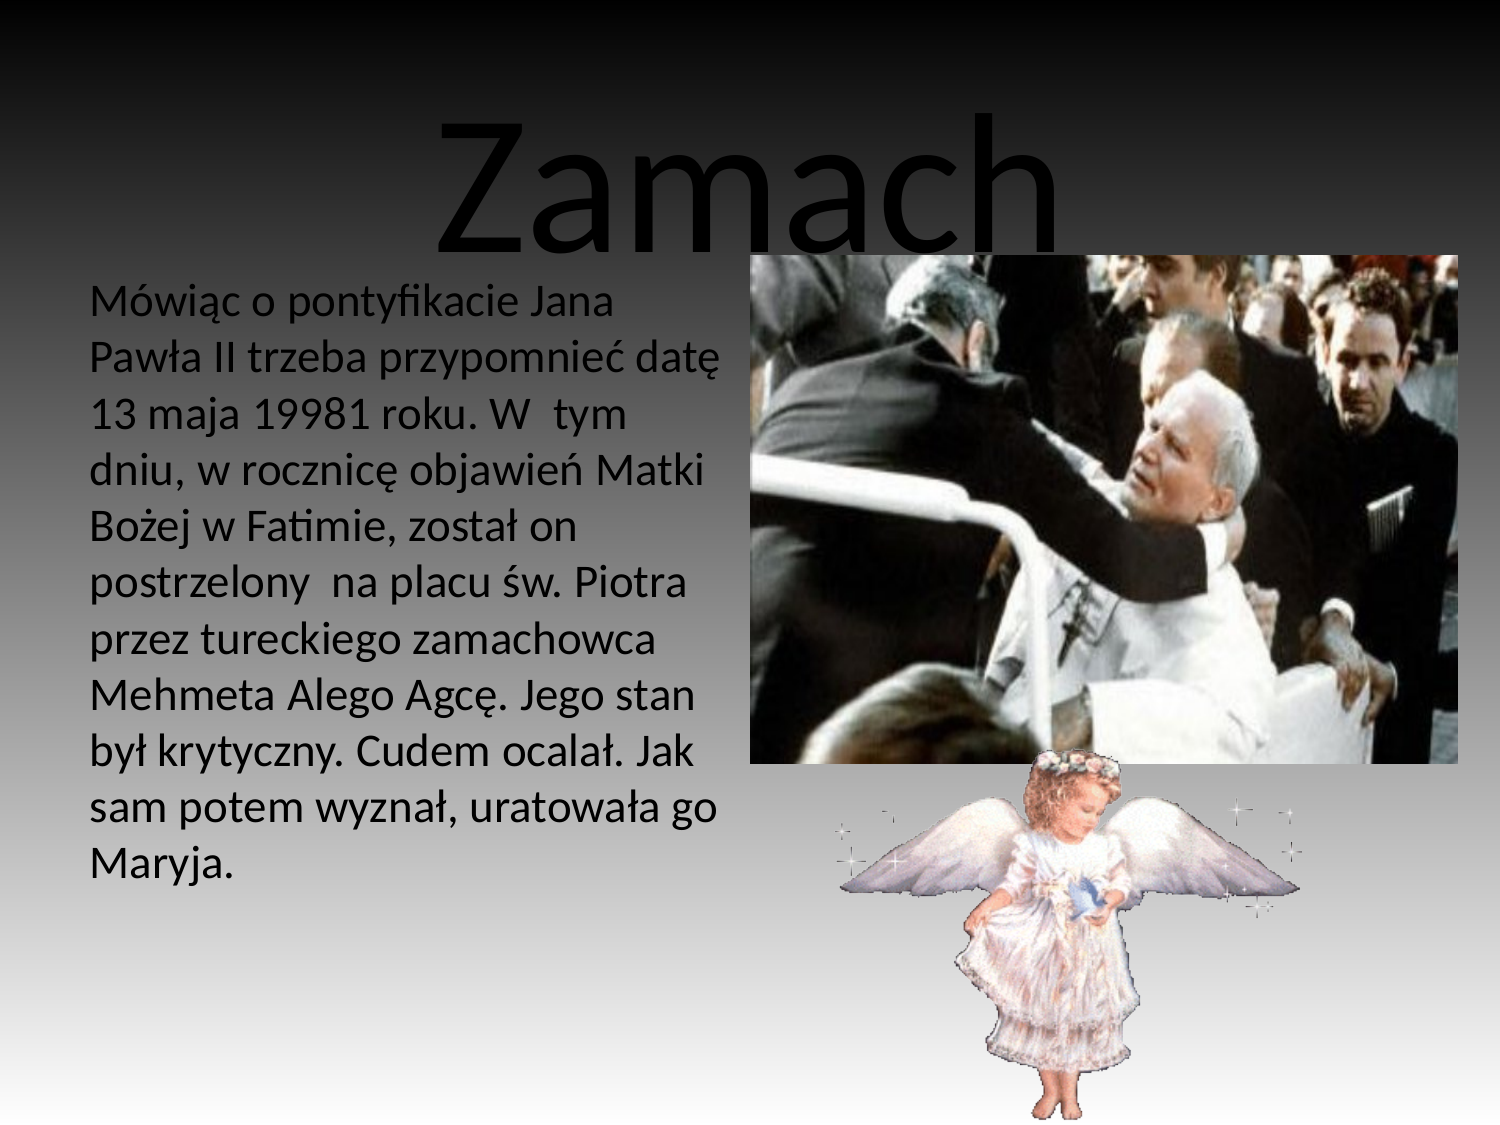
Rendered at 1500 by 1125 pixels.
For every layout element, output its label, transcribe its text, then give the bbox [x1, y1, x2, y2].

title Zamach [75, 45, 1425, 233]
picture [750, 255, 1458, 1125]
list Mówiąc o pontyfikacie Jana Pawła II trzeba przypomnieć datę 13 maja 19981 roku. W tym dniu, w rocznicę objawień Matki Bożej w Fatimie, został on postrzelony na placu św. Piotra przez tureckiego zamachowca Mehmeta Alego Agcę. Jego stan był krytyczny. Cudem ocalał. Jak sam potem wyznał, uratowała go Maryja. [75, 262, 738, 1005]
